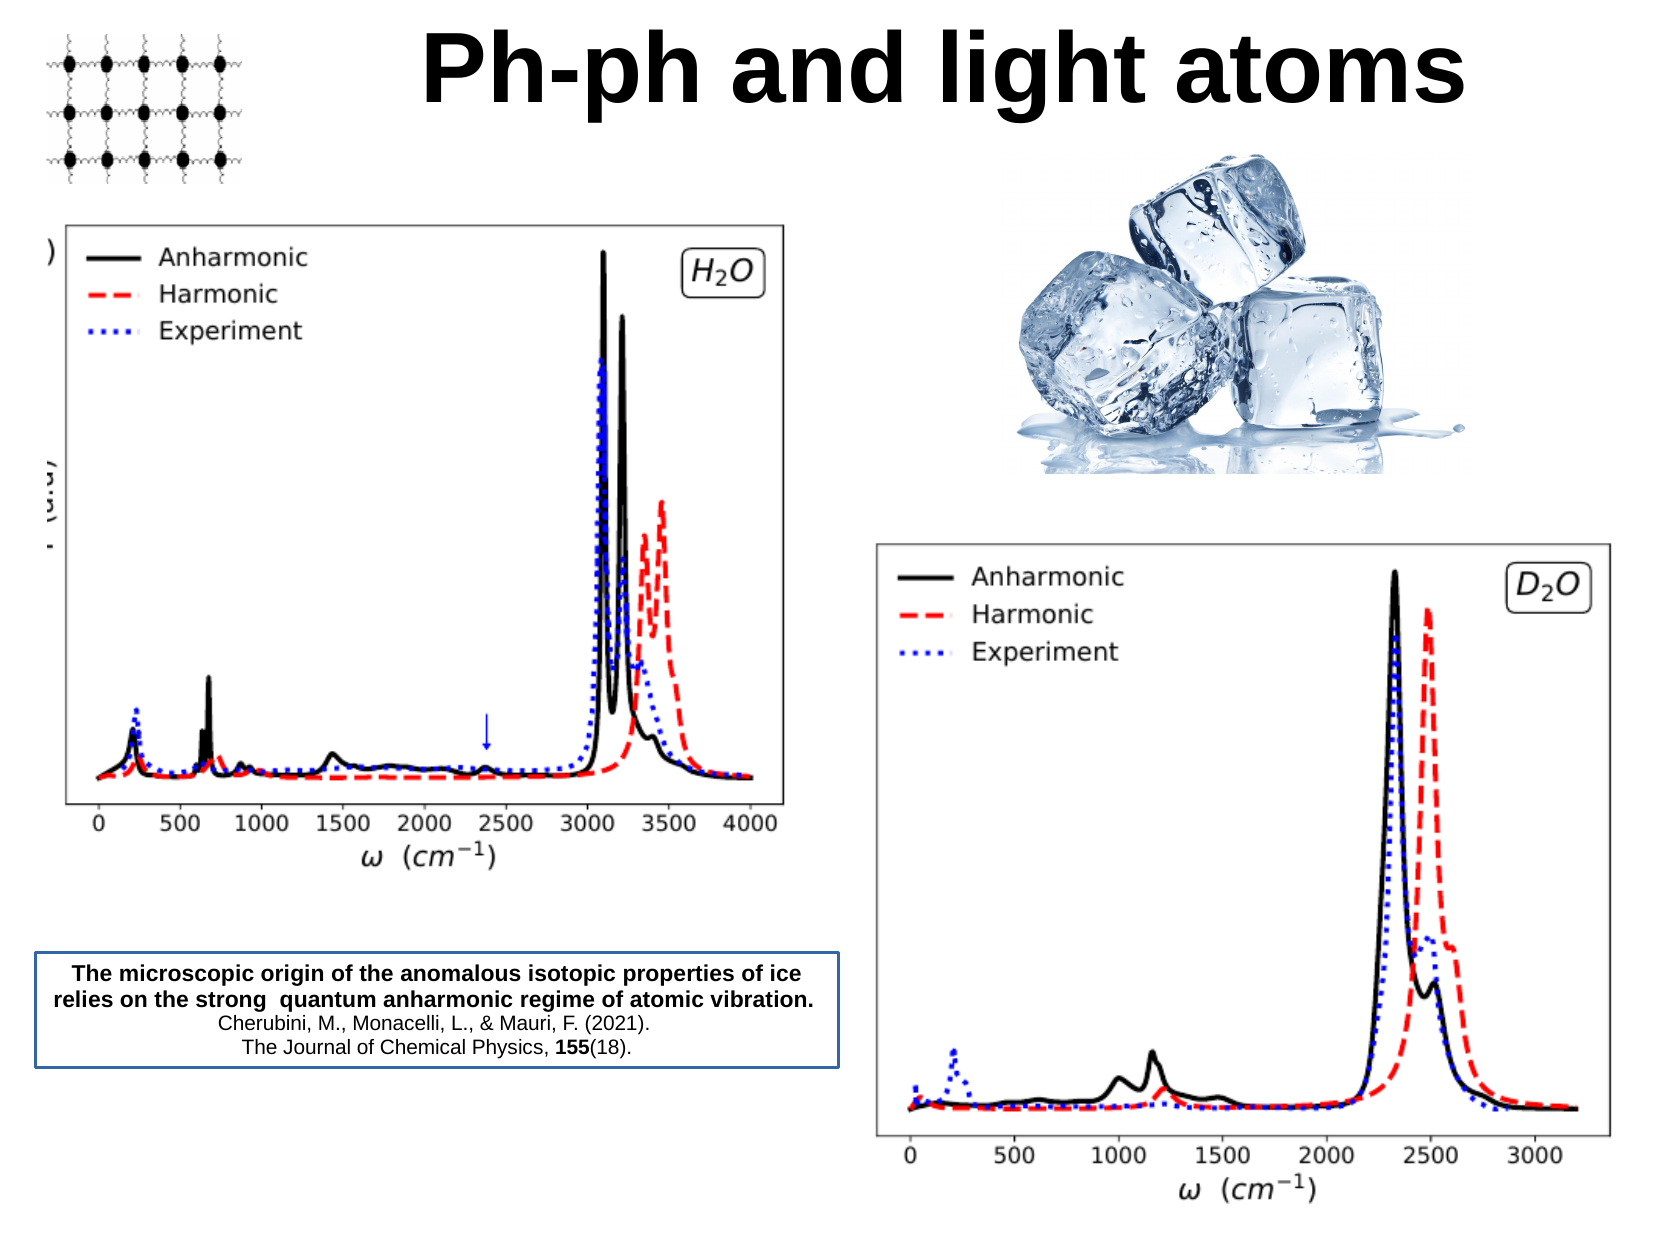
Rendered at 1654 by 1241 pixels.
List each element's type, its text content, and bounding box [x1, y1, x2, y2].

picture [11, 12, 245, 189]
title Ph-ph and light atoms [200, 0, 1654, 172]
text_box The microscopic origin of the anomalous isotopic properties of ice relies on the strong quantum anharmonic regime of atomic vibration. Cherubini, M., Monacelli, L., & Mauri, F. (2021). The Journal of Chemical Physics, 155(18). [35, 952, 839, 1068]
picture [996, 153, 1477, 474]
picture [47, 208, 815, 875]
picture [870, 531, 1630, 1226]
